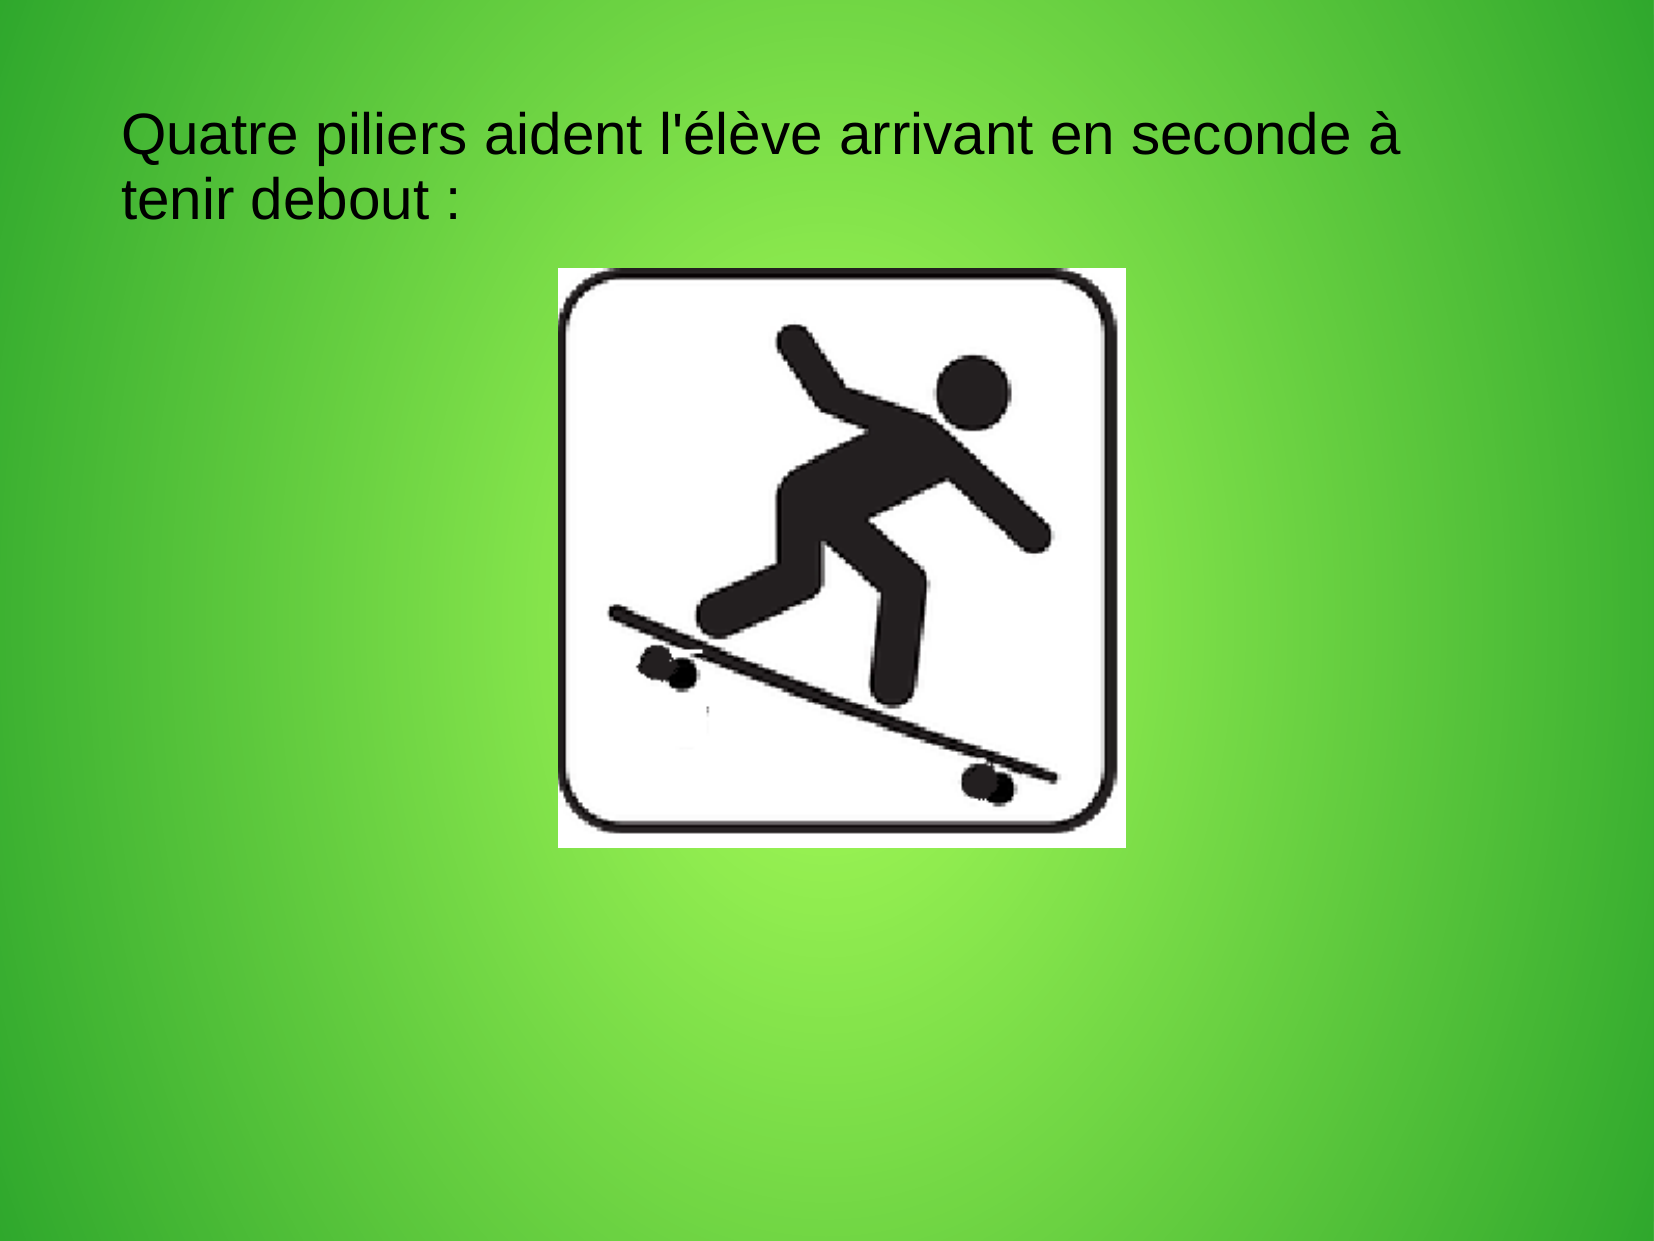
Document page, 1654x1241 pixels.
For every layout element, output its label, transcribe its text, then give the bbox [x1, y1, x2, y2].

text_box Quatre piliers aident l'élève arrivant en seconde à tenir debout : [106, 94, 1536, 240]
picture [558, 268, 1126, 848]
